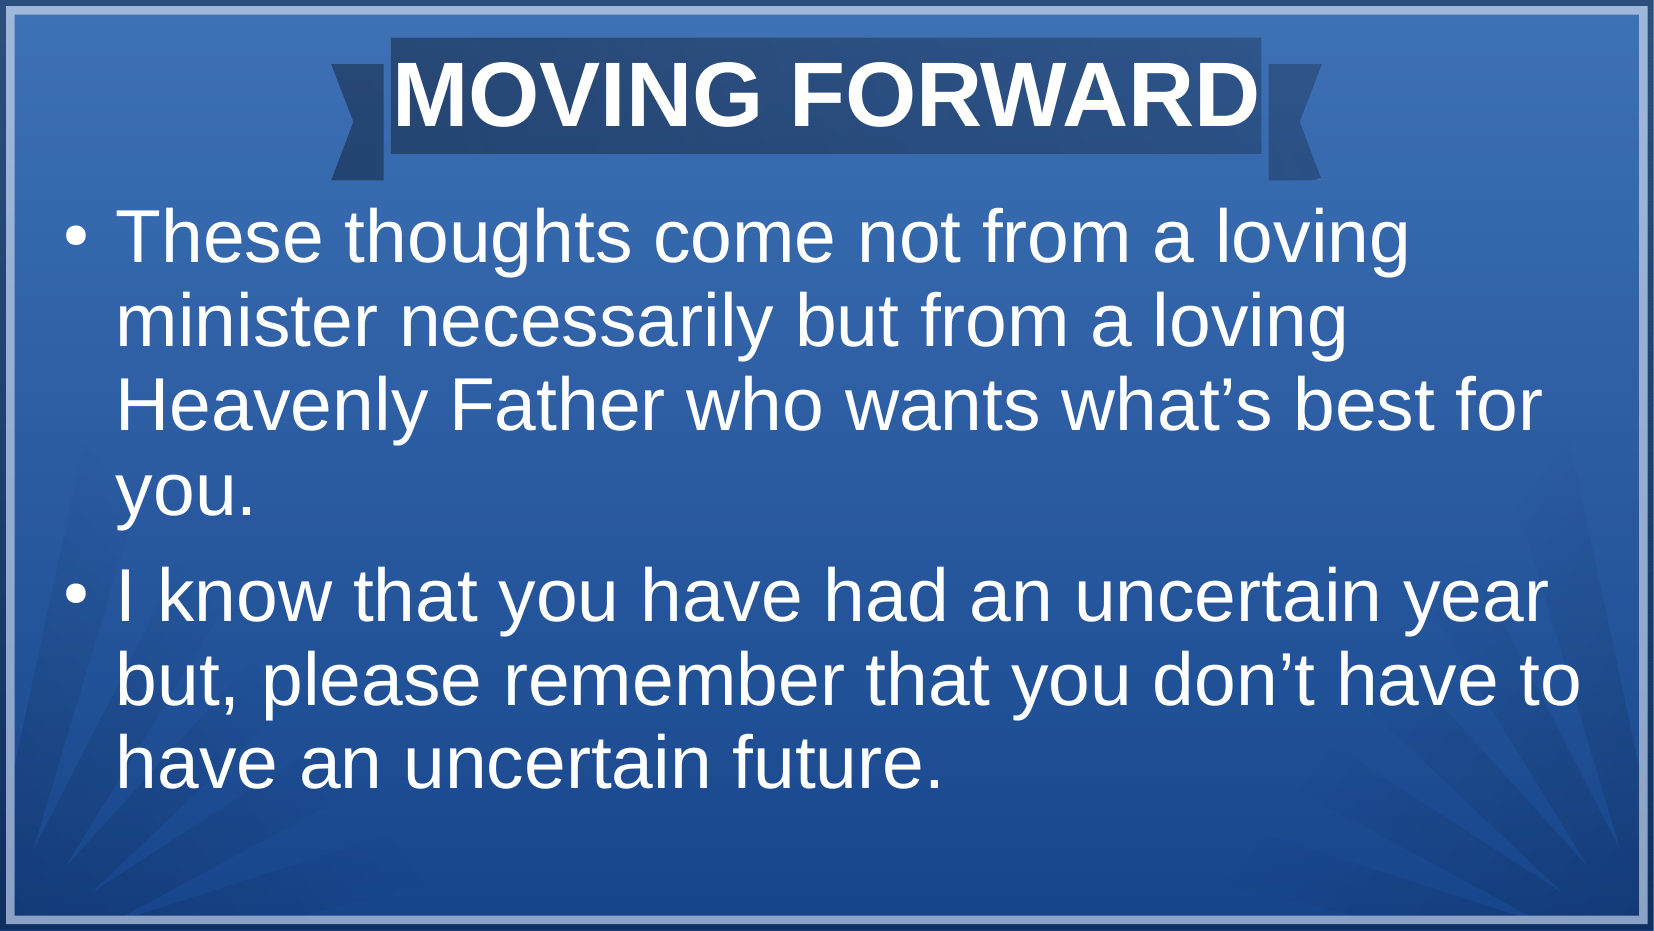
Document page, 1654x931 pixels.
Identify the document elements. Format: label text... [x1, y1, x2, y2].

list These thoughts come not from a loving minister necessarily but from a loving Heavenly Father who wants what’s best for you. I know that you have had an uncertain year but, please remember that you don’t have to have an uncertain future. [45, 195, 1606, 901]
title MOVING FORWARD [389, 35, 1264, 154]
